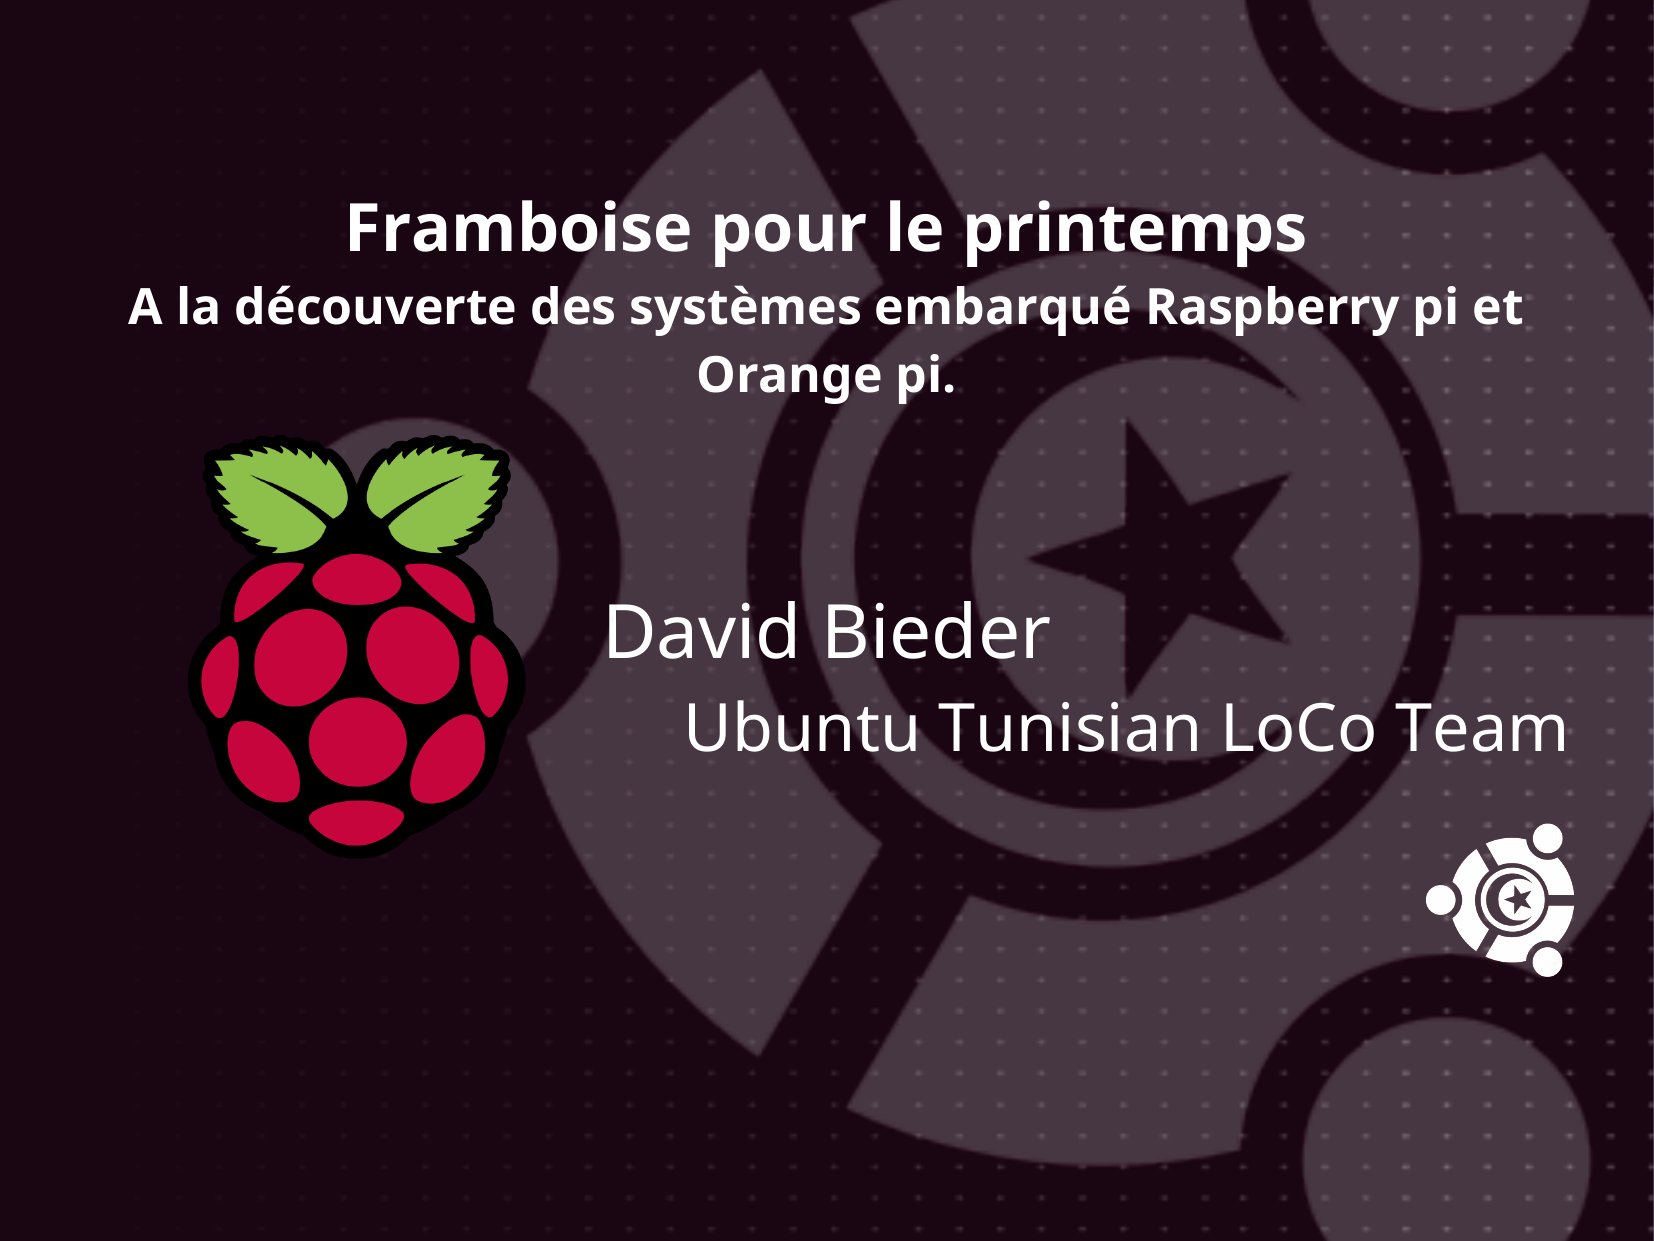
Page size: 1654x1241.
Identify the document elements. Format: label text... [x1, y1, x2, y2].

subtitle Framboise pour le printemps A la découverte des systèmes embarqué Raspberry pi et Orange pi. David Bieder Ubuntu Tunisian LoCo Team [82, 49, 246, 1109]
picture [0, 0, 1654, 1241]
